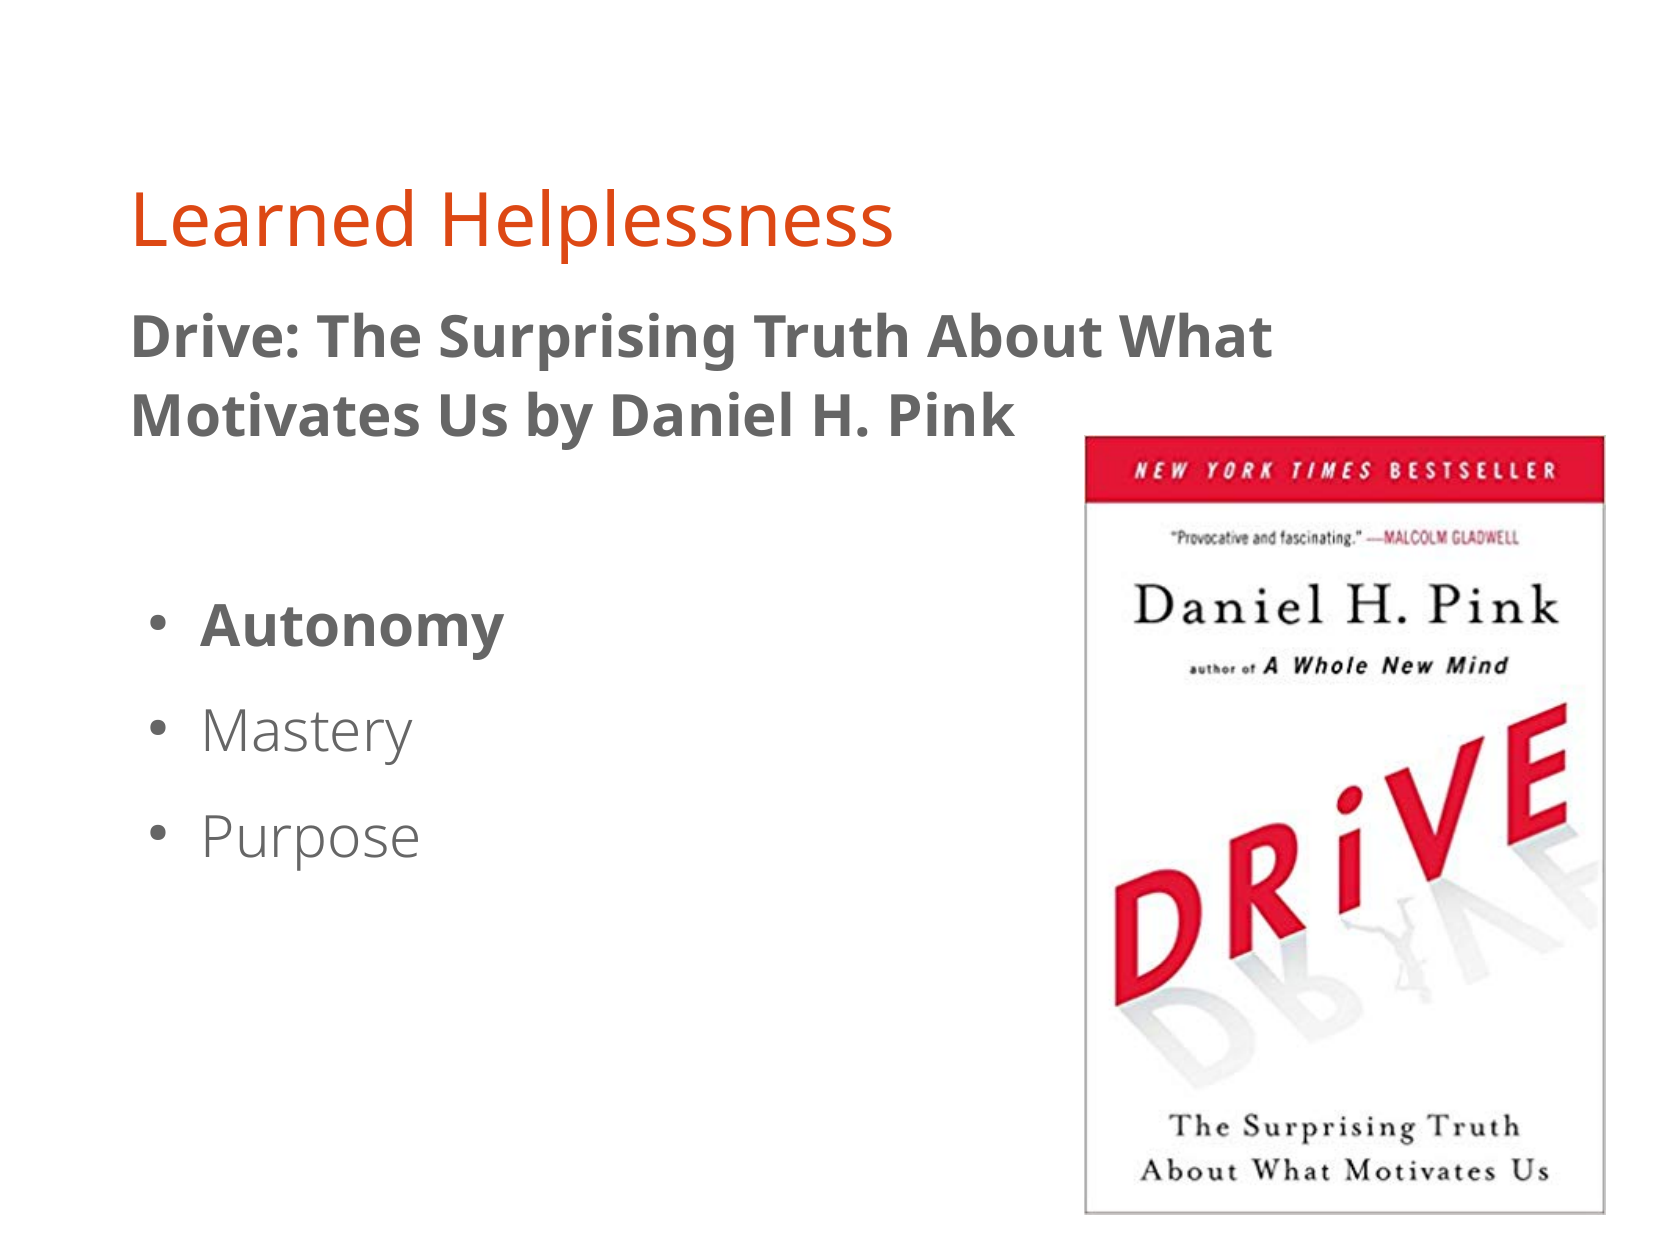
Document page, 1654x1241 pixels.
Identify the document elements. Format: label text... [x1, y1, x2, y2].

picture [1084, 435, 1606, 1216]
list Drive: The Surprising Truth About What Motivates Us by Daniel H. Pink Autonomy Mastery Purpose [129, 295, 1518, 1010]
title Learned Helplessness [129, 153, 1518, 281]
